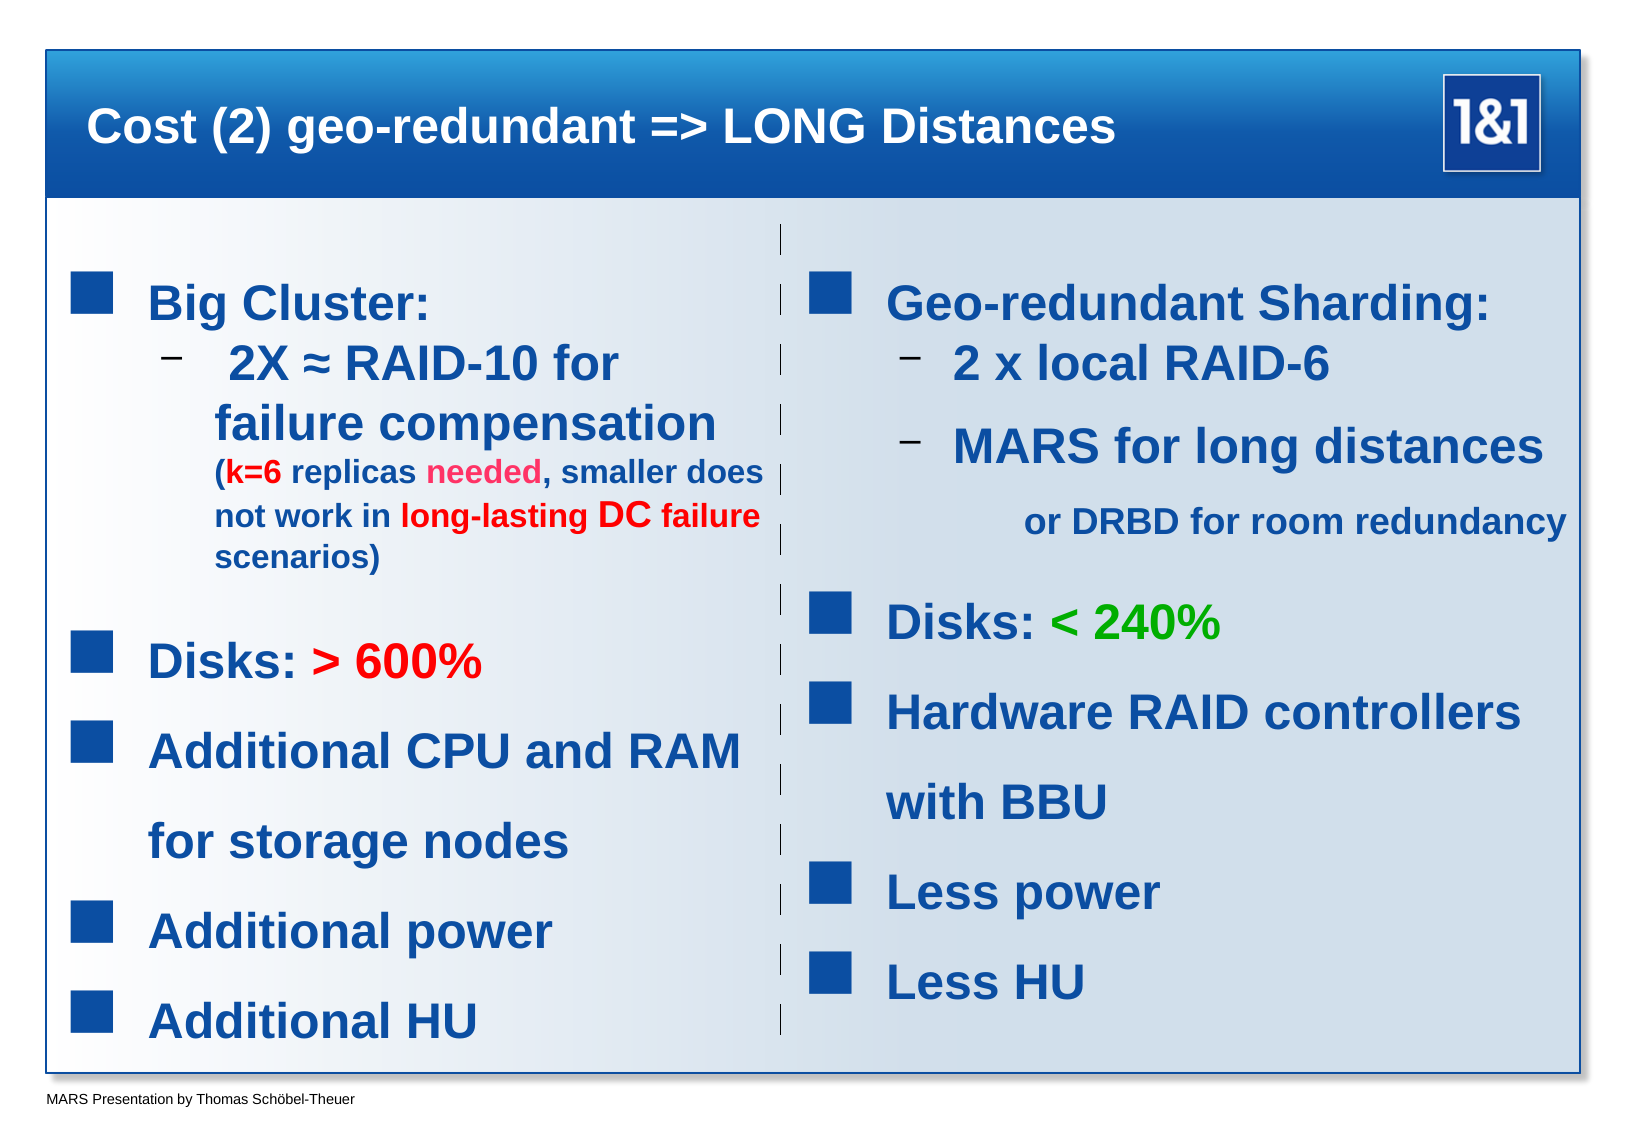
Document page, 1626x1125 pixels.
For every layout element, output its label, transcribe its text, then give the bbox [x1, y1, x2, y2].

footer MARS Presentation by Thomas Schöbel-Theuer [46, 1068, 561, 1125]
list Big Cluster: 2X ≈ RAID-10 for failure compensation (k=6 replicas needed, smaller does not work in long-lasting DC failure scenarios) Disks: > 600% Additional CPU and RAM for storage nodes Additional power Additional HU [72, 239, 777, 953]
title Cost (2) geo-redundant => LONG Distances [86, 51, 1416, 196]
picture [44, 48, 1597, 1090]
list Geo-redundant Sharding: 2 x local RAID-6 MARS for long distances or DRBD for room redundancy Disks: < 240% Hardware RAID controllers with BBU Less power Less HU [811, 239, 1587, 1066]
